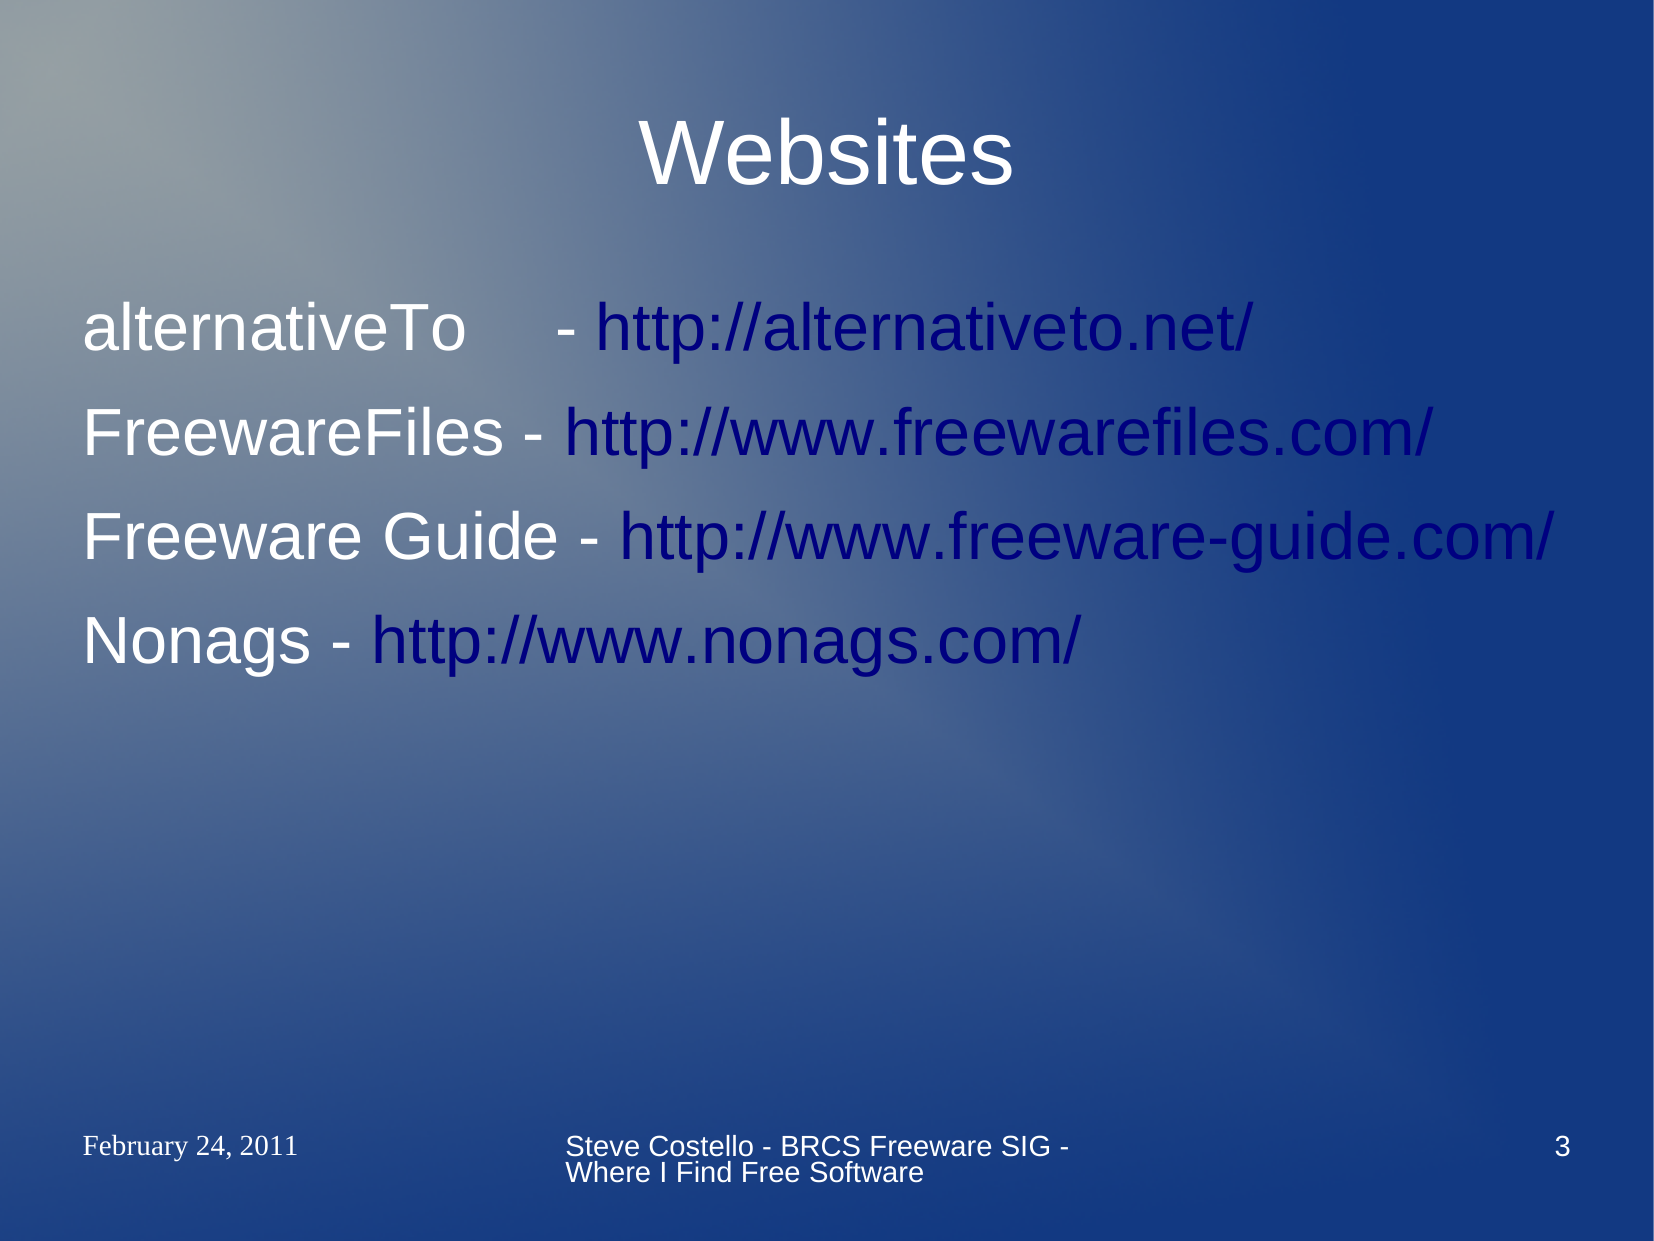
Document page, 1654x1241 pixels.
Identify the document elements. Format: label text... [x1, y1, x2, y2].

picture [0, 0, 1654, 1241]
title Websites [82, 49, 1571, 257]
list alternativeTo - http://alternativeto.net/ FreewareFiles - http://www.freewarefiles.com/ Freeware Guide - http://www.freeware-guide.com/ Nonags - http://www.nonags.com/ [82, 290, 1571, 1109]
